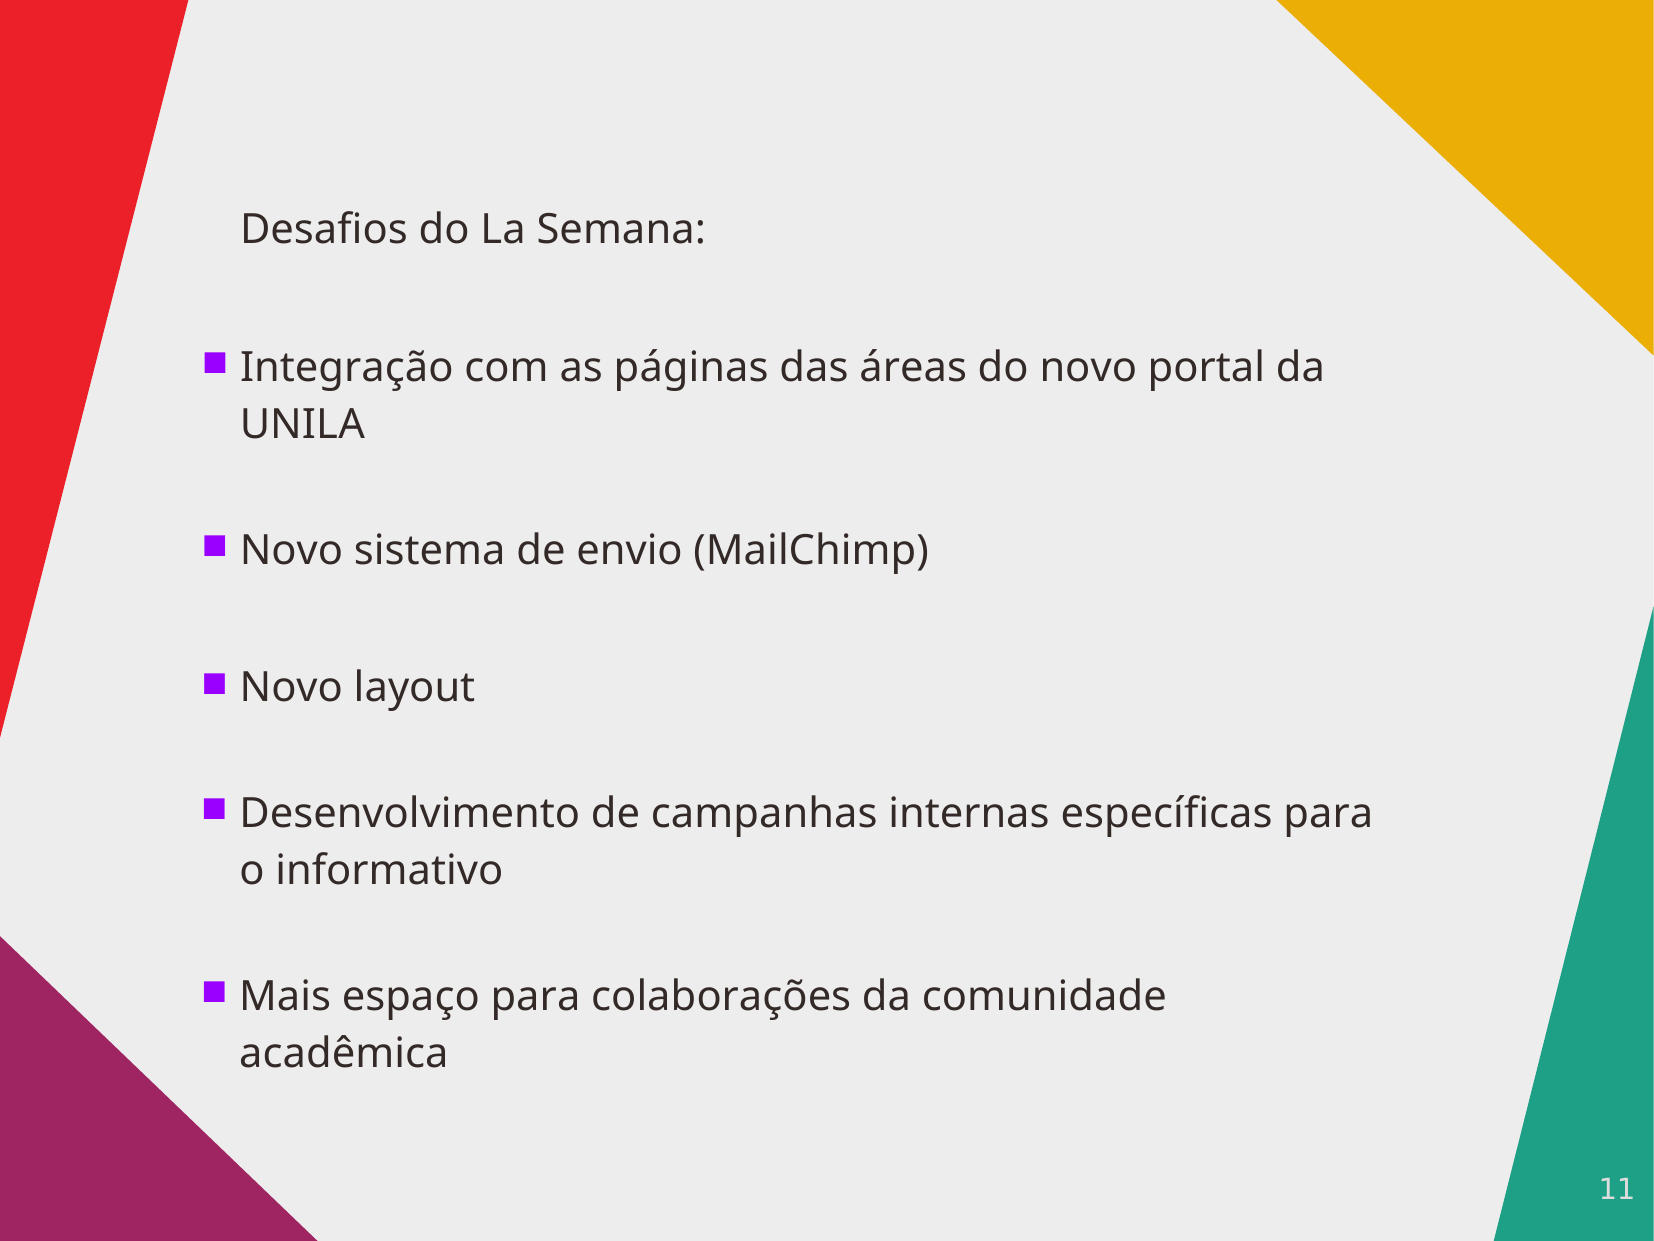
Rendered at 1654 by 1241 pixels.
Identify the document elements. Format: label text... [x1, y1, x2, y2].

text_box Desafios do La Semana: Integração com as páginas das áreas do novo portal da UNILA Novo sistema de envio (MailChimp) Novo layout Desenvolvimento de campanhas internas específicas para o informativo Mais espaço para colaborações da comunidade acadêmica [188, 0, 1395, 1241]
